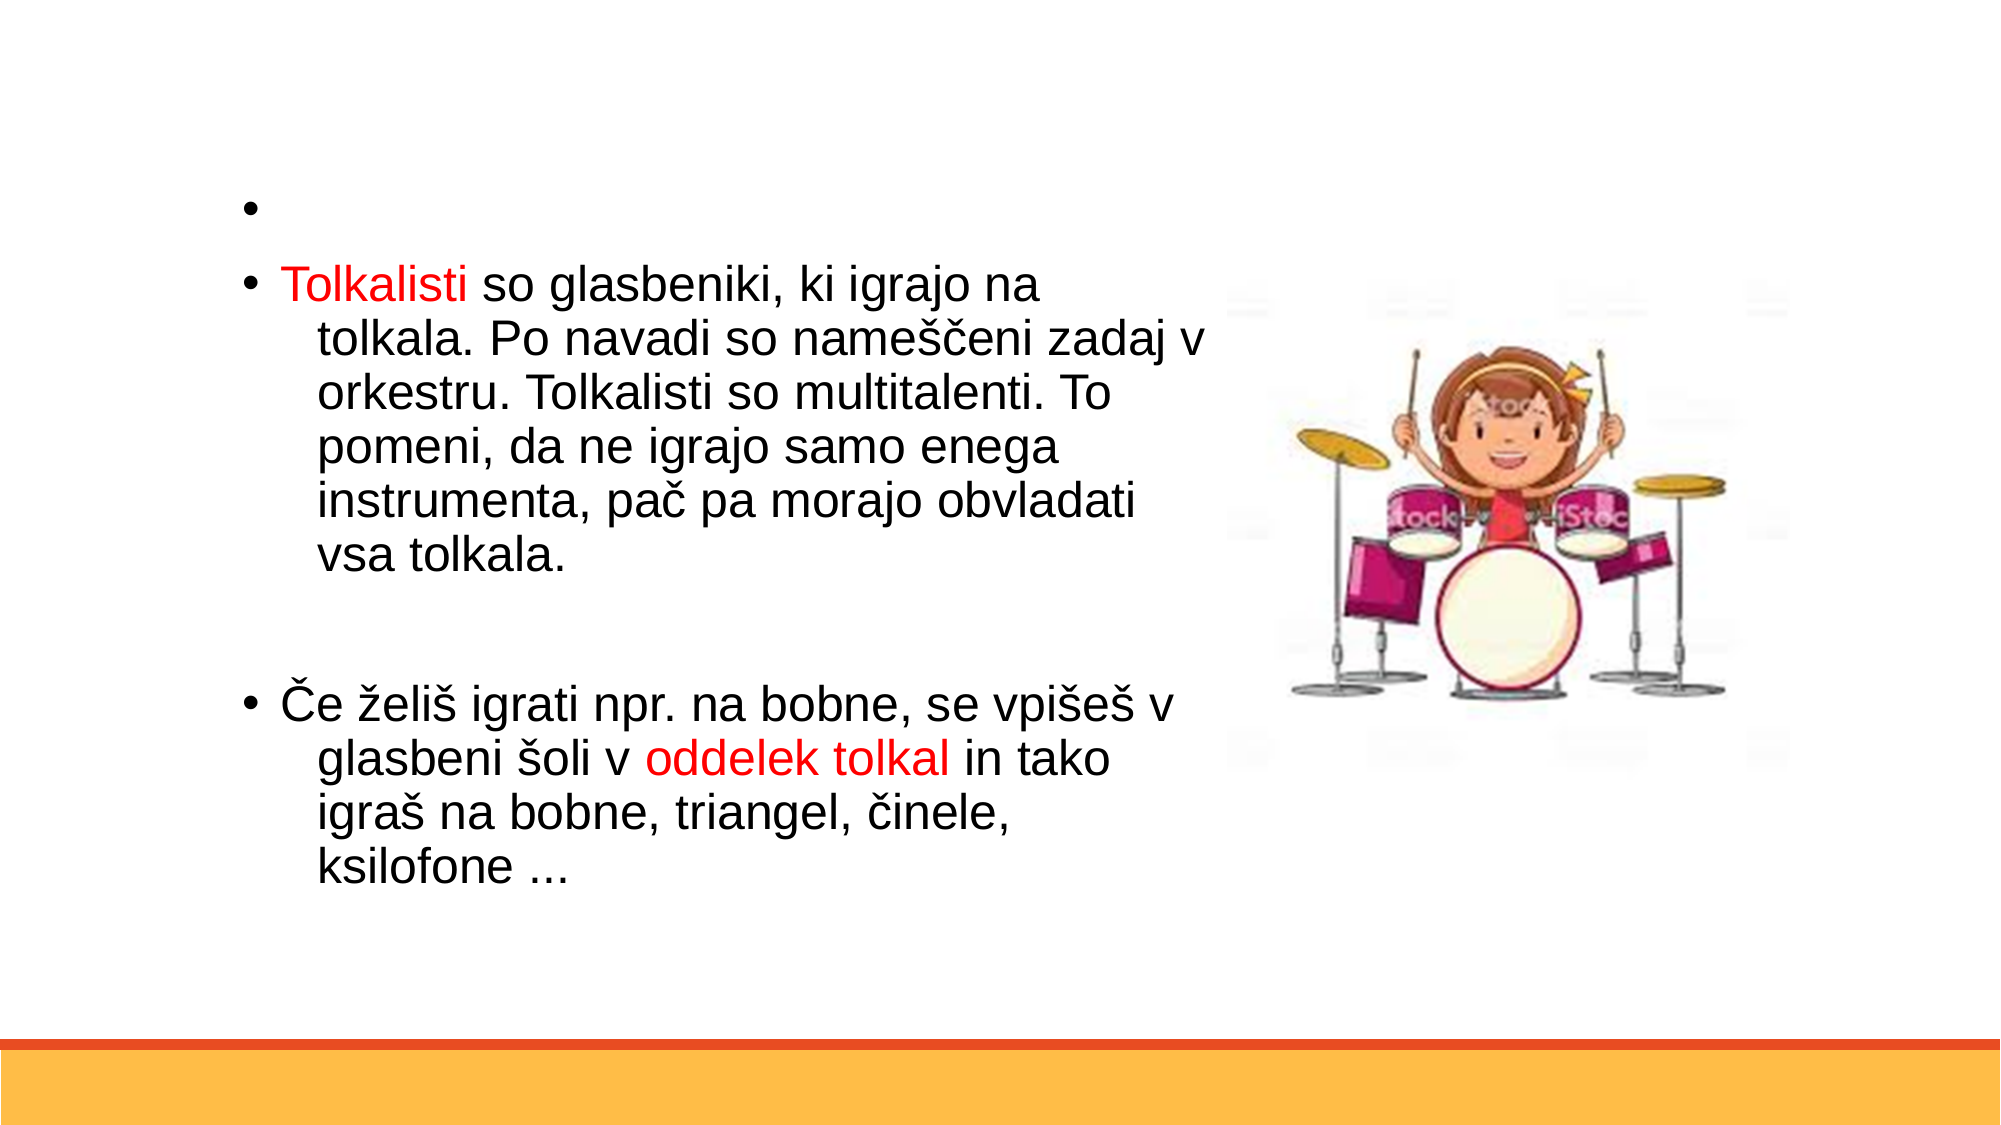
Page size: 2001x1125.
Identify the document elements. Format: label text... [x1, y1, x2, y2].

text_box Tolkalisti so glasbeniki, ki igrajo na tolkala. Po navadi so nameščeni zadaj v orkestru. Tolkalisti so multitalenti. To pomeni, da ne igrajo samo enega instrumenta, pač pa morajo obvladati vsa tolkala. Če želiš igrati npr. na bobne, se vpišeš v glasbeni šoli v oddelek tolkal in tako igraš na bobne, triangel, činele, ksilofone ... [228, 170, 1228, 902]
picture [1227, 239, 1790, 802]
